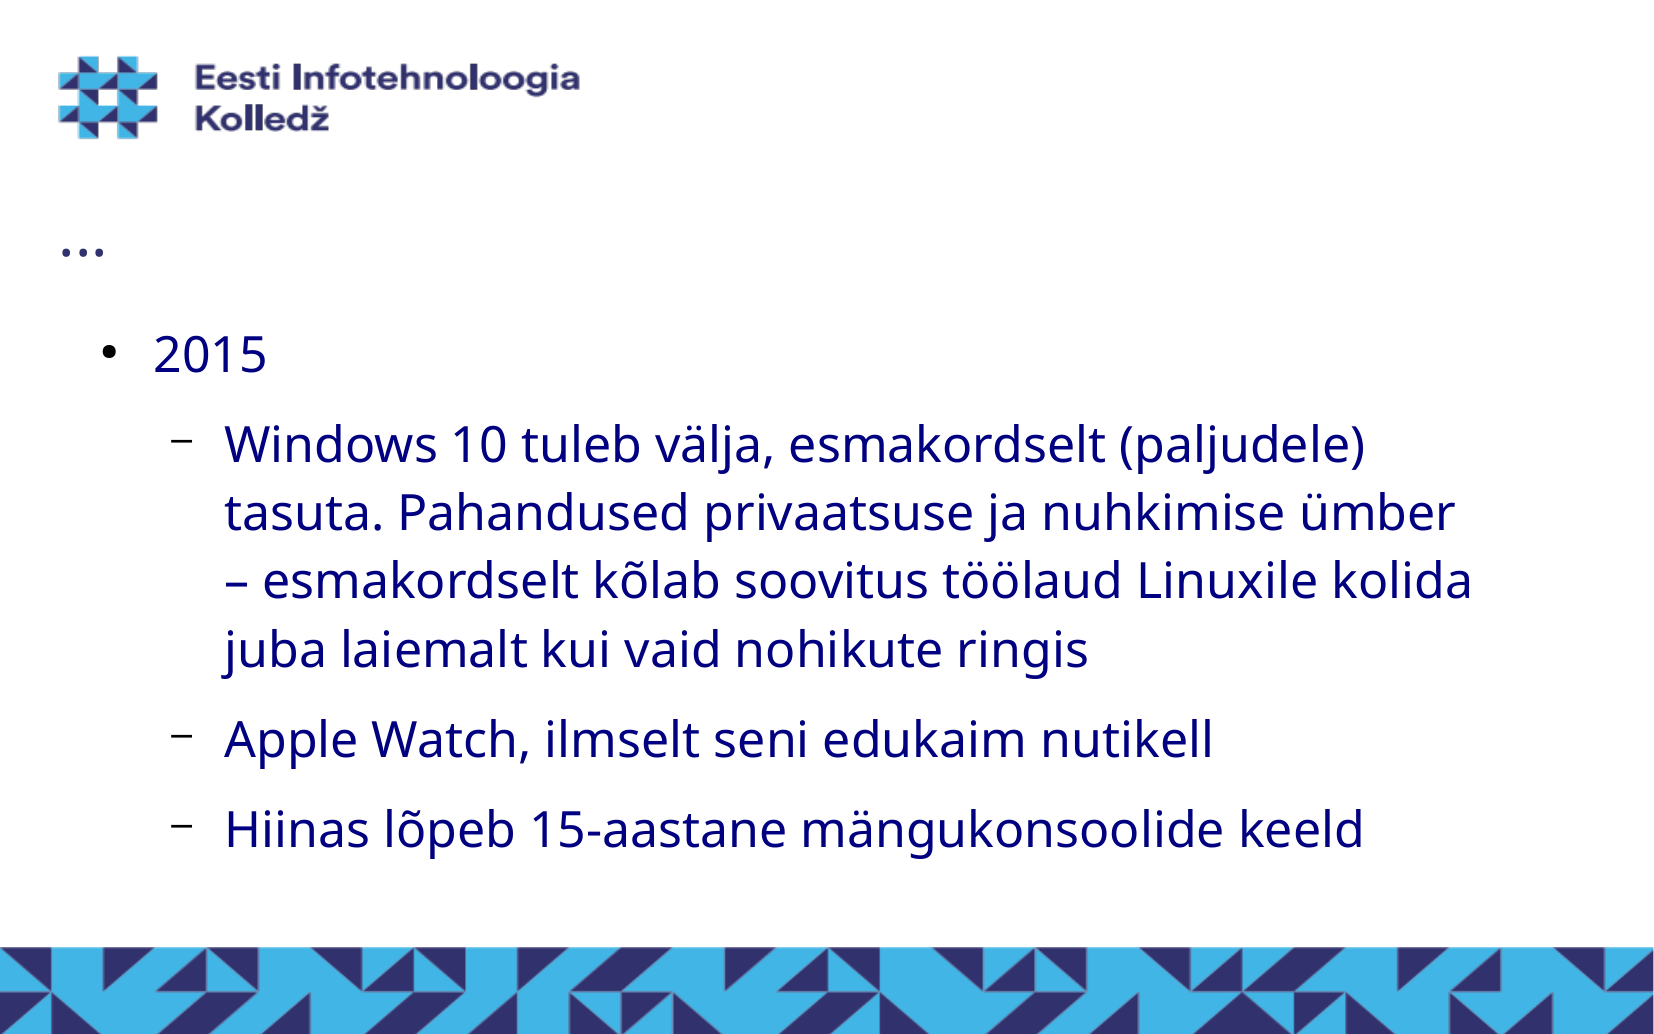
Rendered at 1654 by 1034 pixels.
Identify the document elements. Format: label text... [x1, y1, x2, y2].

list 2015 Windows 10 tuleb välja, esmakordselt (paljudele) tasuta. Pahandused privaatsuse ja nuhkimise ümber – esmakordselt kõlab soovitus töölaud Linuxile kolida juba laiemalt kui vaid nohikute ringis Apple Watch, ilmselt seni edukaim nutikell Hiinas lõpeb 15-aastane mängukonsoolide keeld [82, 318, 1477, 910]
title ... [59, 158, 1489, 308]
